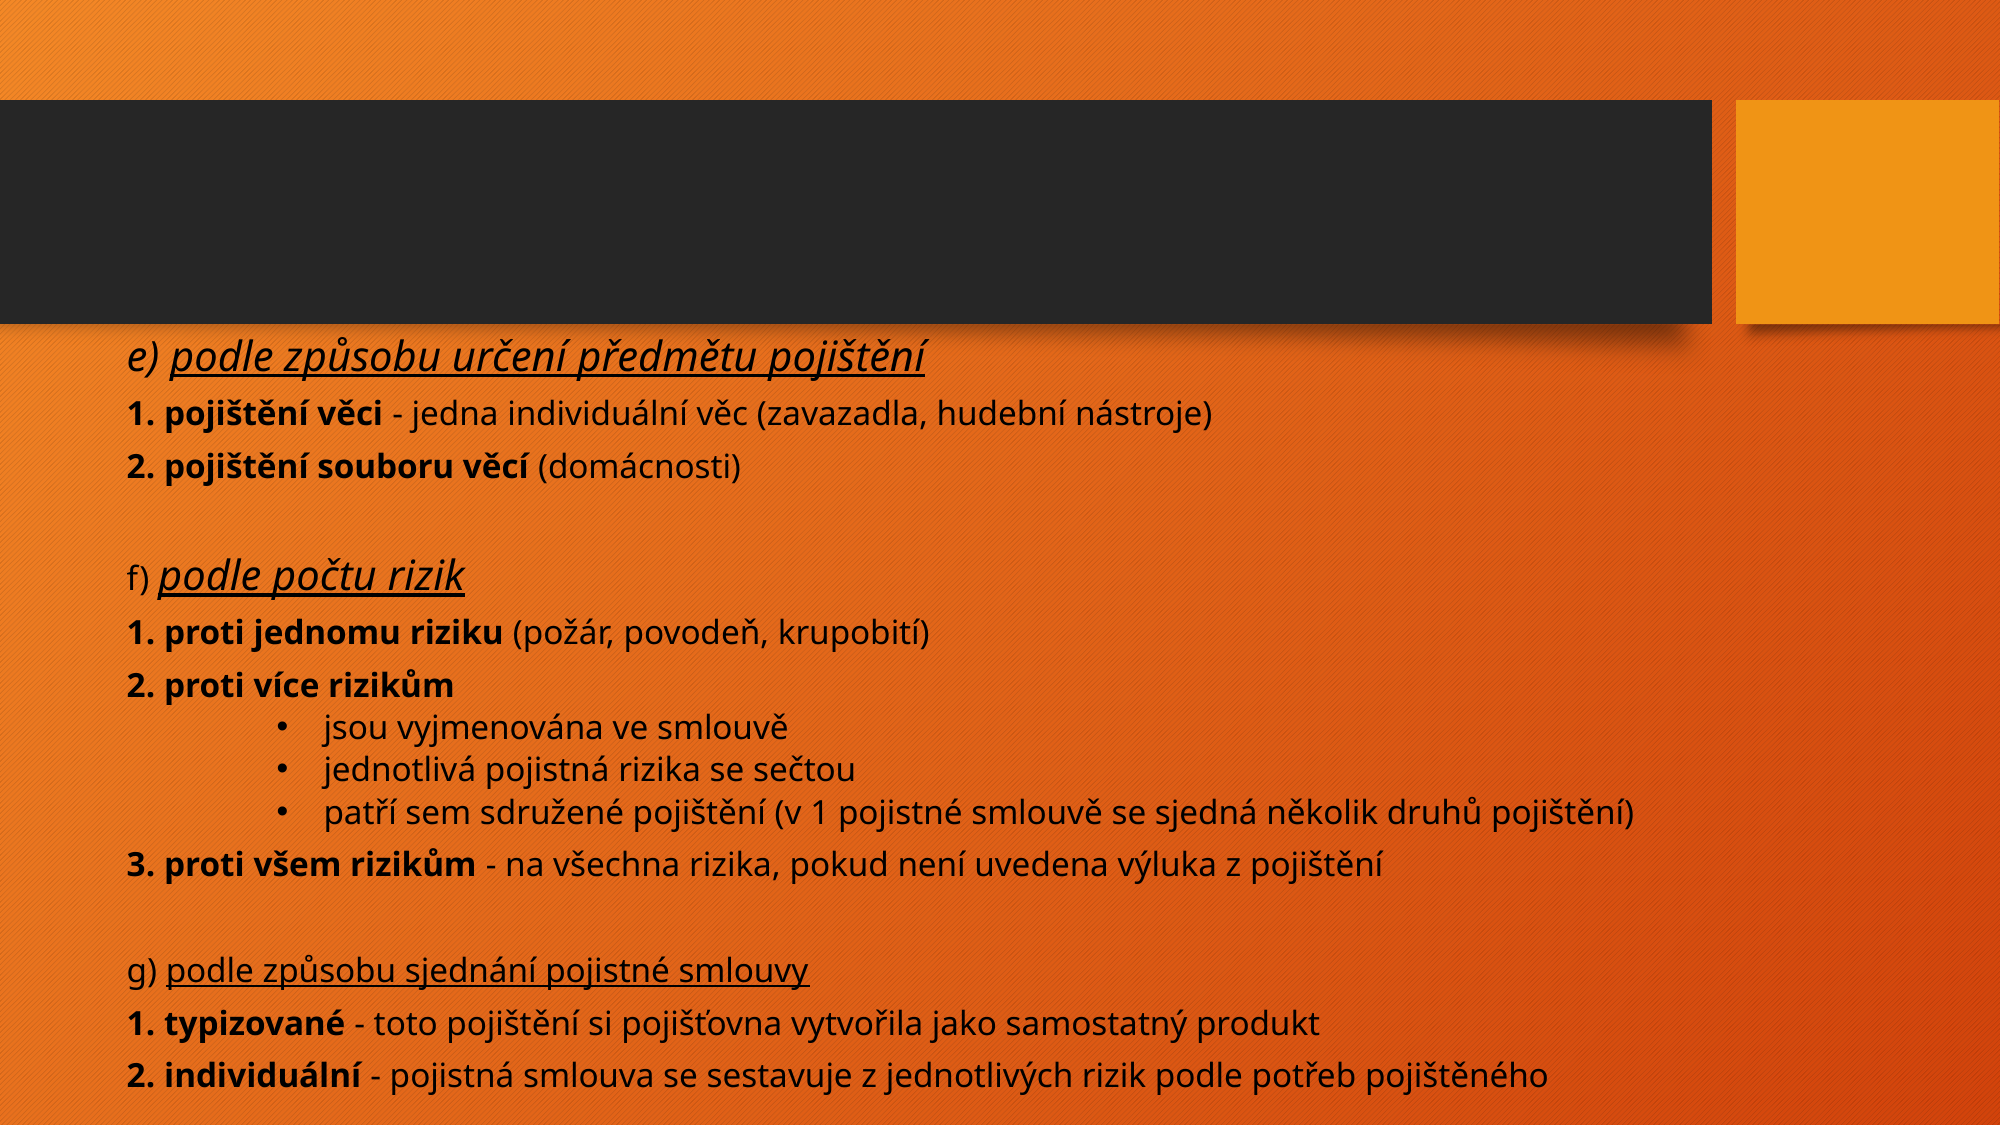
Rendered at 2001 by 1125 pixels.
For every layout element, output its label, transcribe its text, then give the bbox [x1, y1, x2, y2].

list e) podle způsobu určení předmětu pojištění pojištění věci - jedna individuální věc (zavazadla, hudební nástroje) pojištění souboru věcí (domácnosti) f) podle počtu rizik proti jednomu riziku (požár, povodeň, krupobití) proti více rizikům jsou vyjmenována ve smlouvě jednotlivá pojistná rizika se sečtou patří sem sdružené pojištění (v 1 pojistné smlouvě se sjedná několik druhů pojištění) proti všem rizikům - na všechna rizika, pokud není uvedena výluka z pojištění g) podle způsobu sjednání pojistné smlouvy typizované - toto pojištění si pojišťovna vytvořila jako samostatný produkt individuální - pojistná smlouva se sestavuje z jednotlivých rizik podle potřeb pojištěného [111, 331, 1689, 1125]
